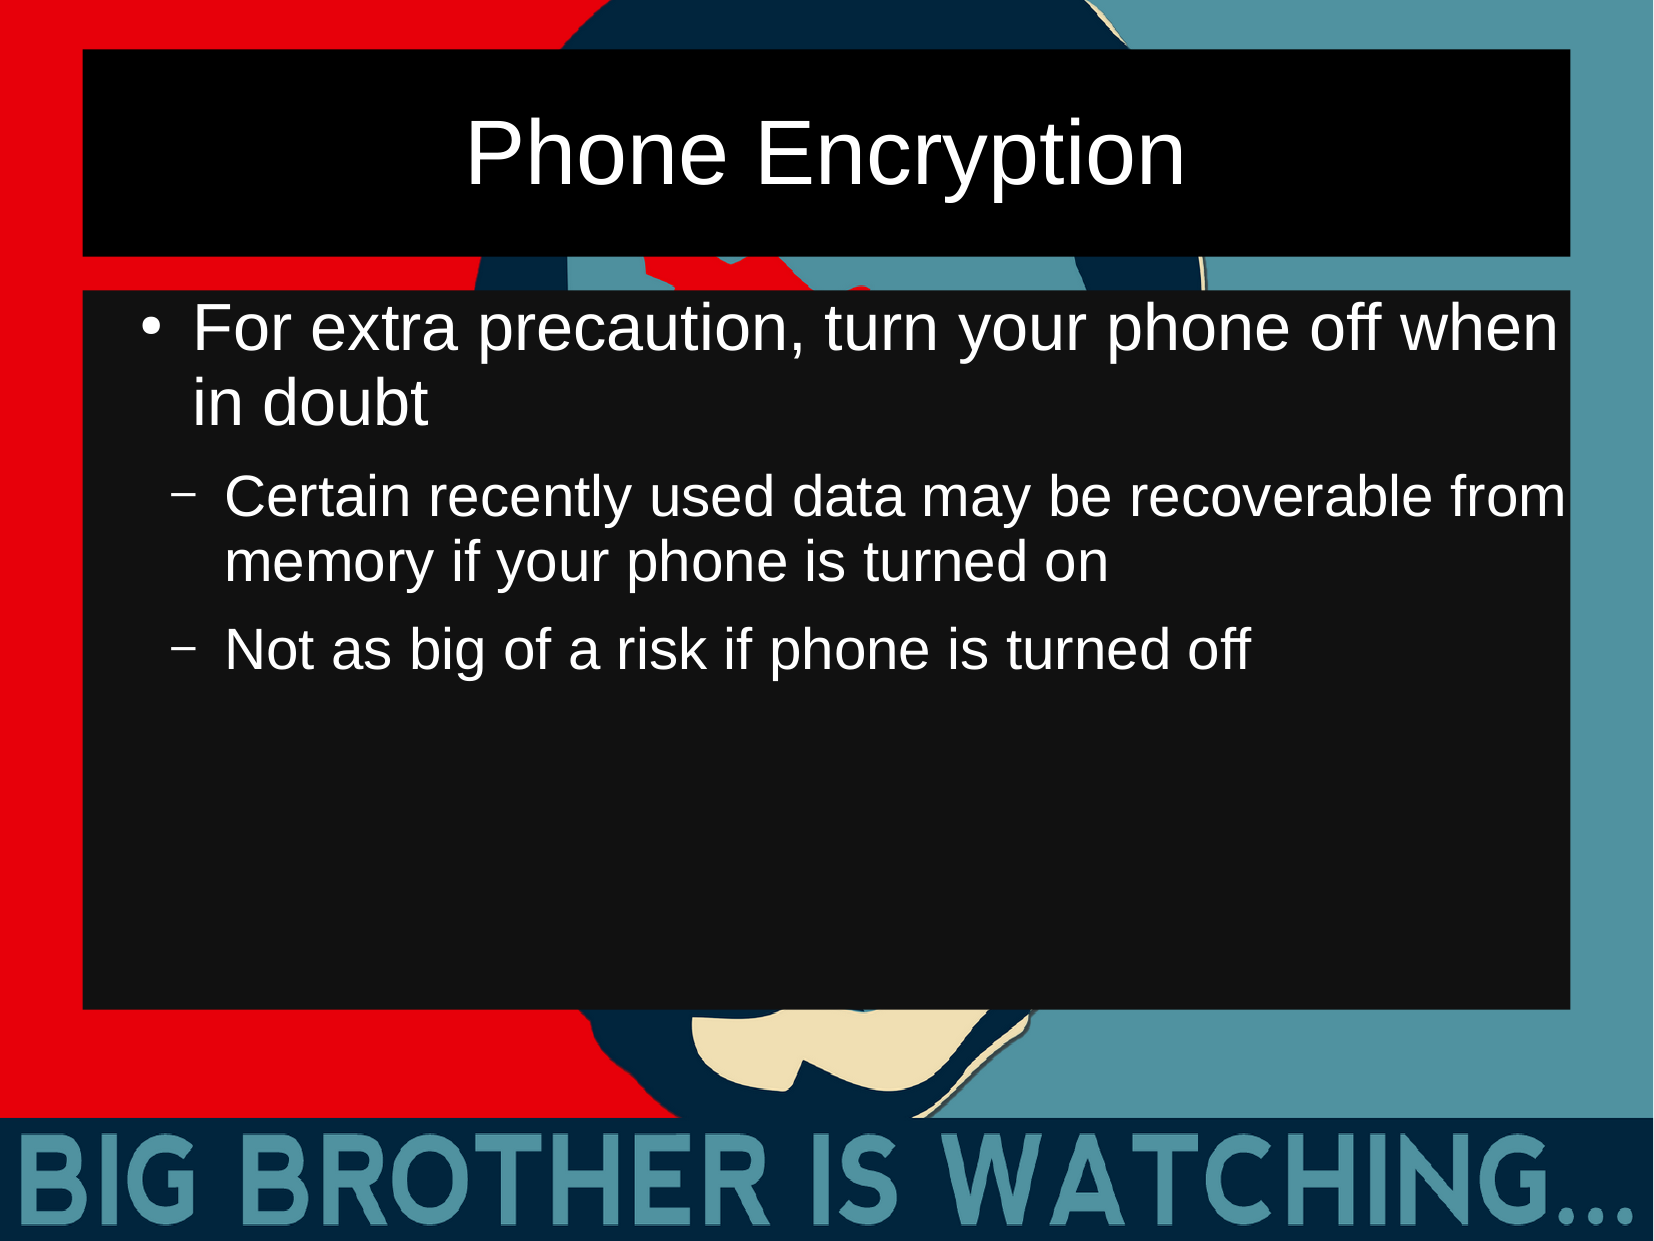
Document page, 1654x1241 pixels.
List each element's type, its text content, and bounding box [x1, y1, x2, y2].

title Phone Encryption [82, 49, 1571, 257]
list For extra precaution, turn your phone off when in doubt Certain recently used data may be recoverable from memory if your phone is turned on Not as big of a risk if phone is turned off [82, 290, 1571, 1010]
picture [0, 0, 1654, 1241]
